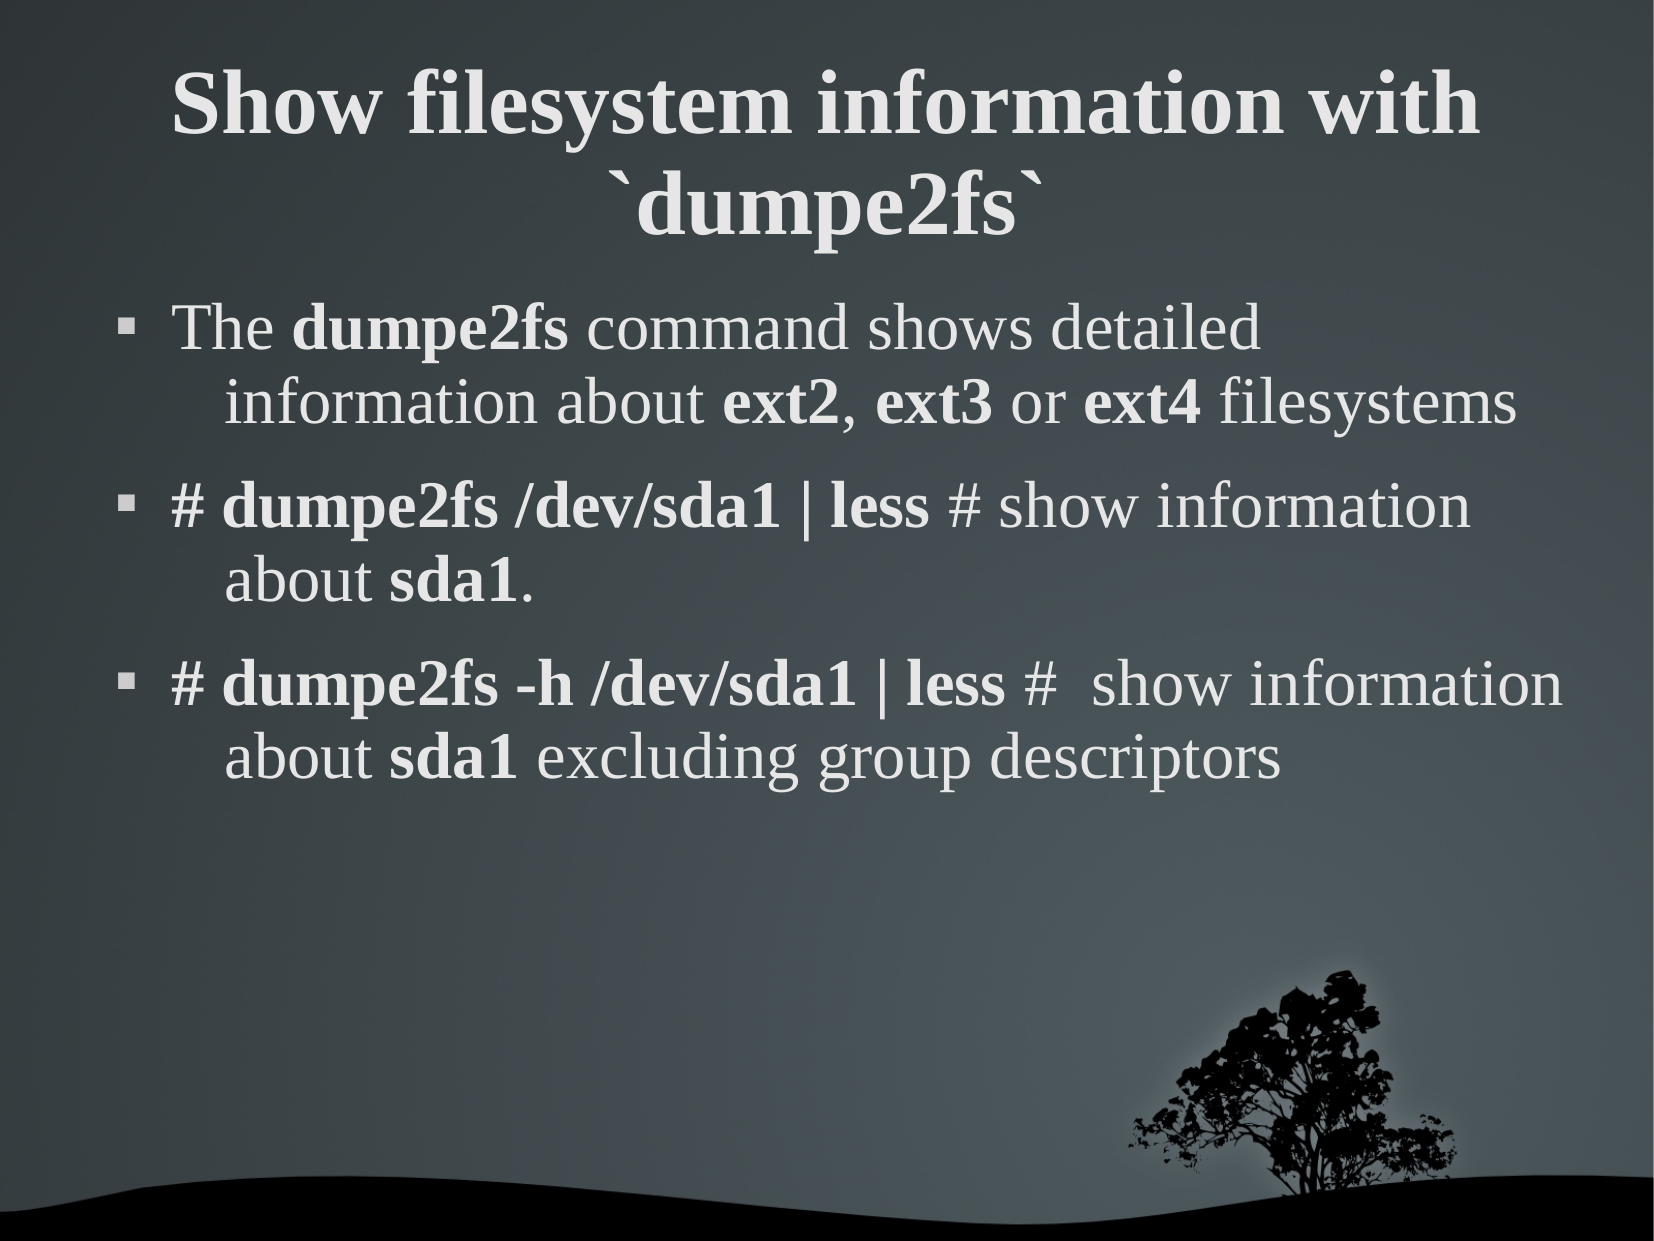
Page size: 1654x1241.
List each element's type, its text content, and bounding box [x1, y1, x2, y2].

list The dumpe2fs command shows detailed information about ext2, ext3 or ext4 filesystems # dumpe2fs /dev/sda1 | less # show information about sda1. # dumpe2fs -h /dev/sda1 | less # show information about sda1 excluding group descriptors [82, 290, 1571, 1109]
picture [0, 0, 1654, 1241]
title Show filesystem information with `dumpe2fs` [82, 33, 1571, 273]
